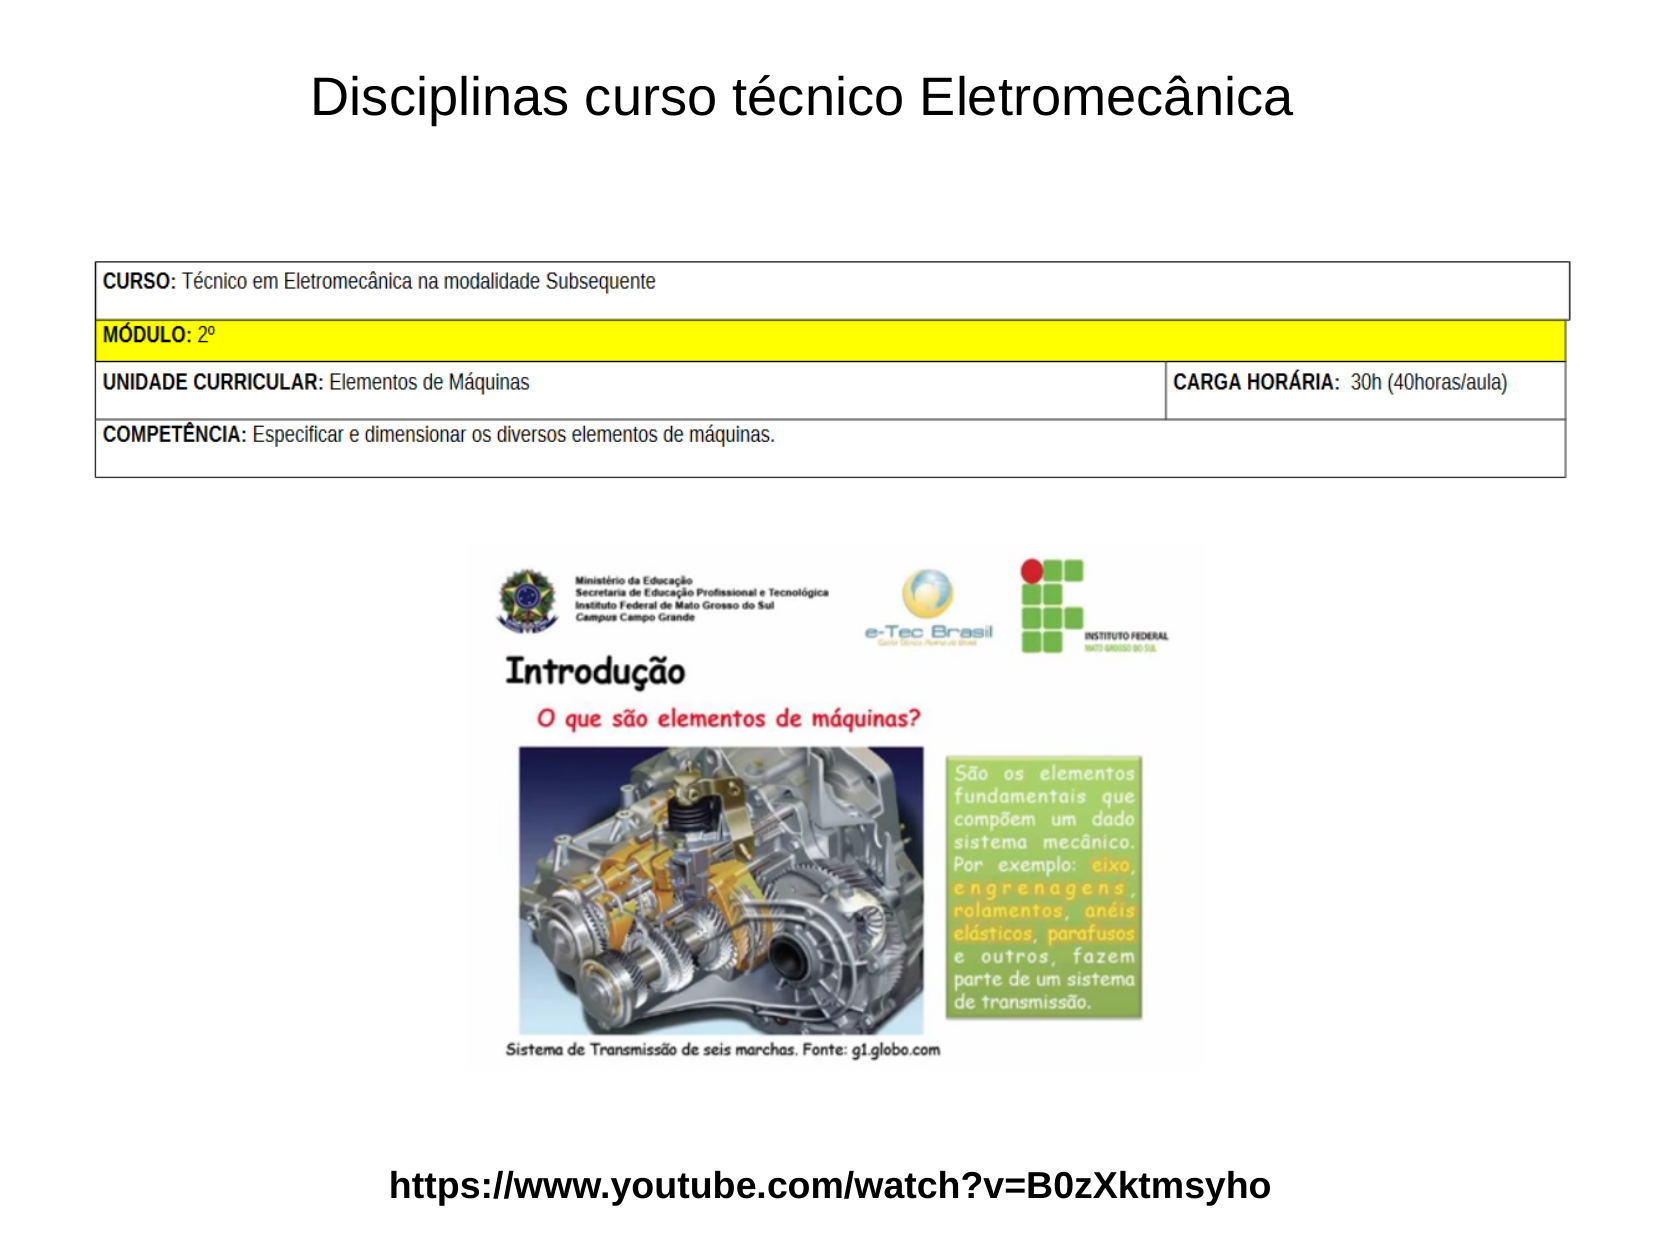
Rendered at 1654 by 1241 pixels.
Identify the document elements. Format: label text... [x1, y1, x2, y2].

text_box https://www.youtube.com/watch?v=B0zXktmsyho [374, 1157, 1288, 1215]
picture [466, 543, 1205, 1071]
picture [70, 224, 1583, 513]
text_box Disciplinas curso técnico Eletromecânica [70, 59, 1536, 135]
